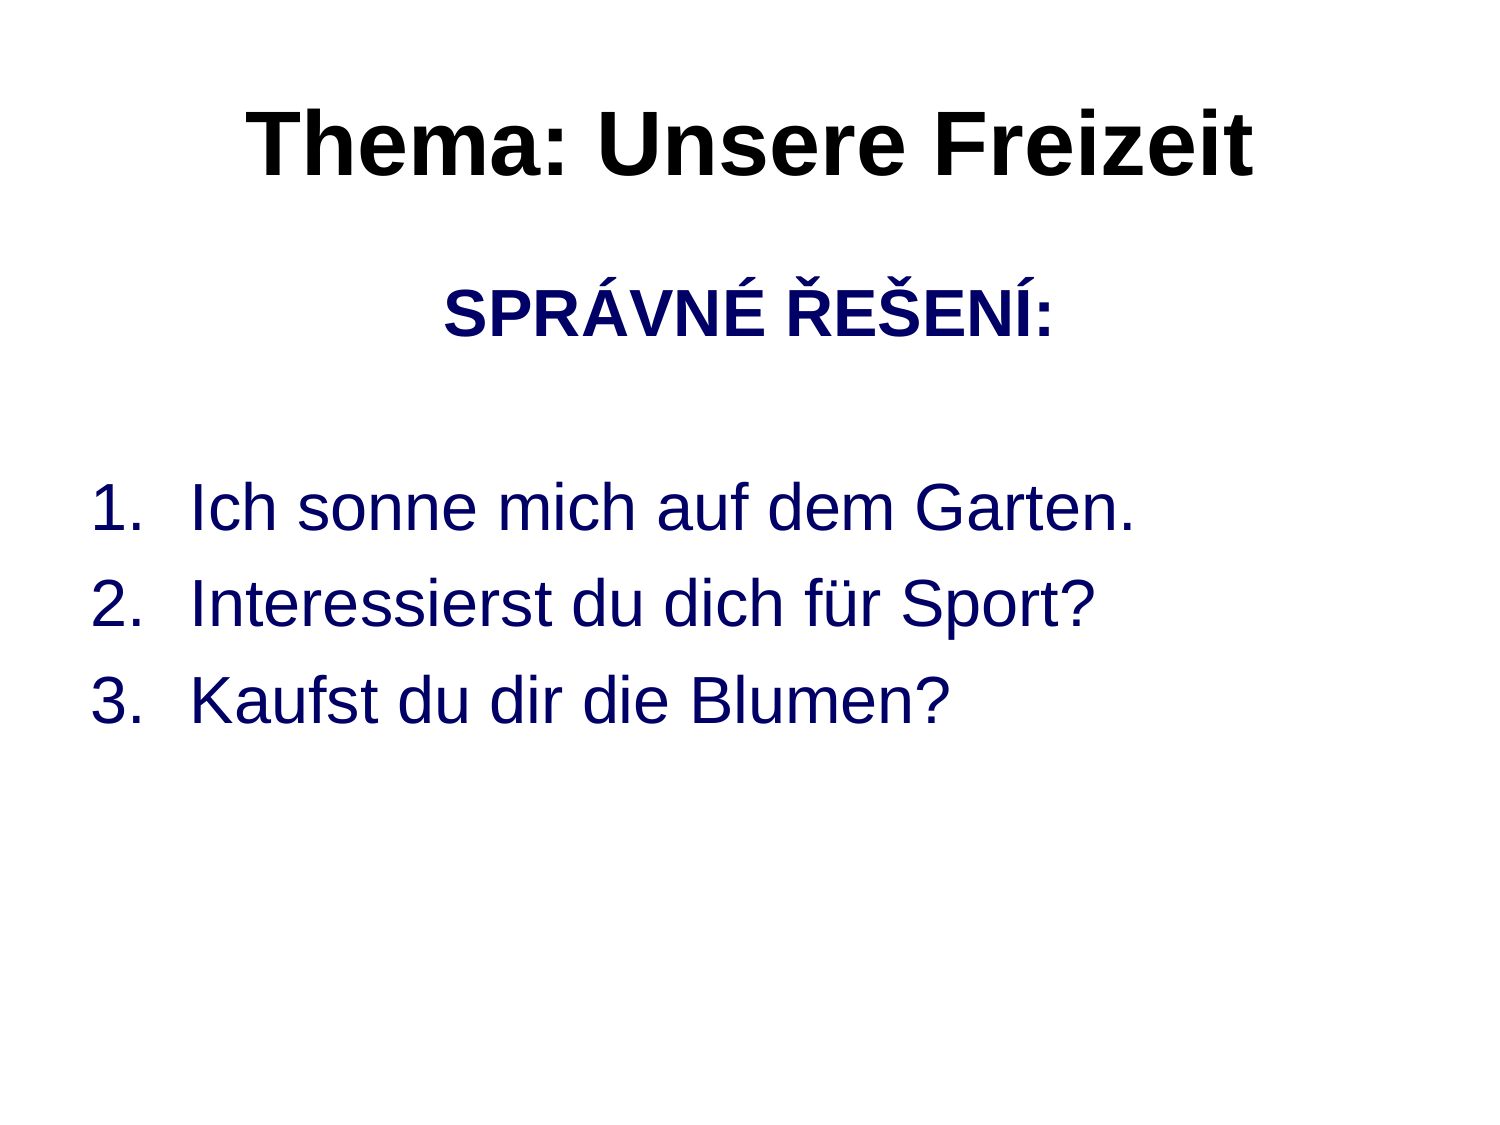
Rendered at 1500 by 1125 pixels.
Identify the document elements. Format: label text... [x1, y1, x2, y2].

title Thema: Unsere Freizeit [75, 45, 1426, 233]
list SPRÁVNÉ ŘEŠENÍ: Ich sonne mich auf dem Garten. Interessierst du dich für Sport? Kaufst du dir die Blumen? [75, 262, 1426, 1006]
